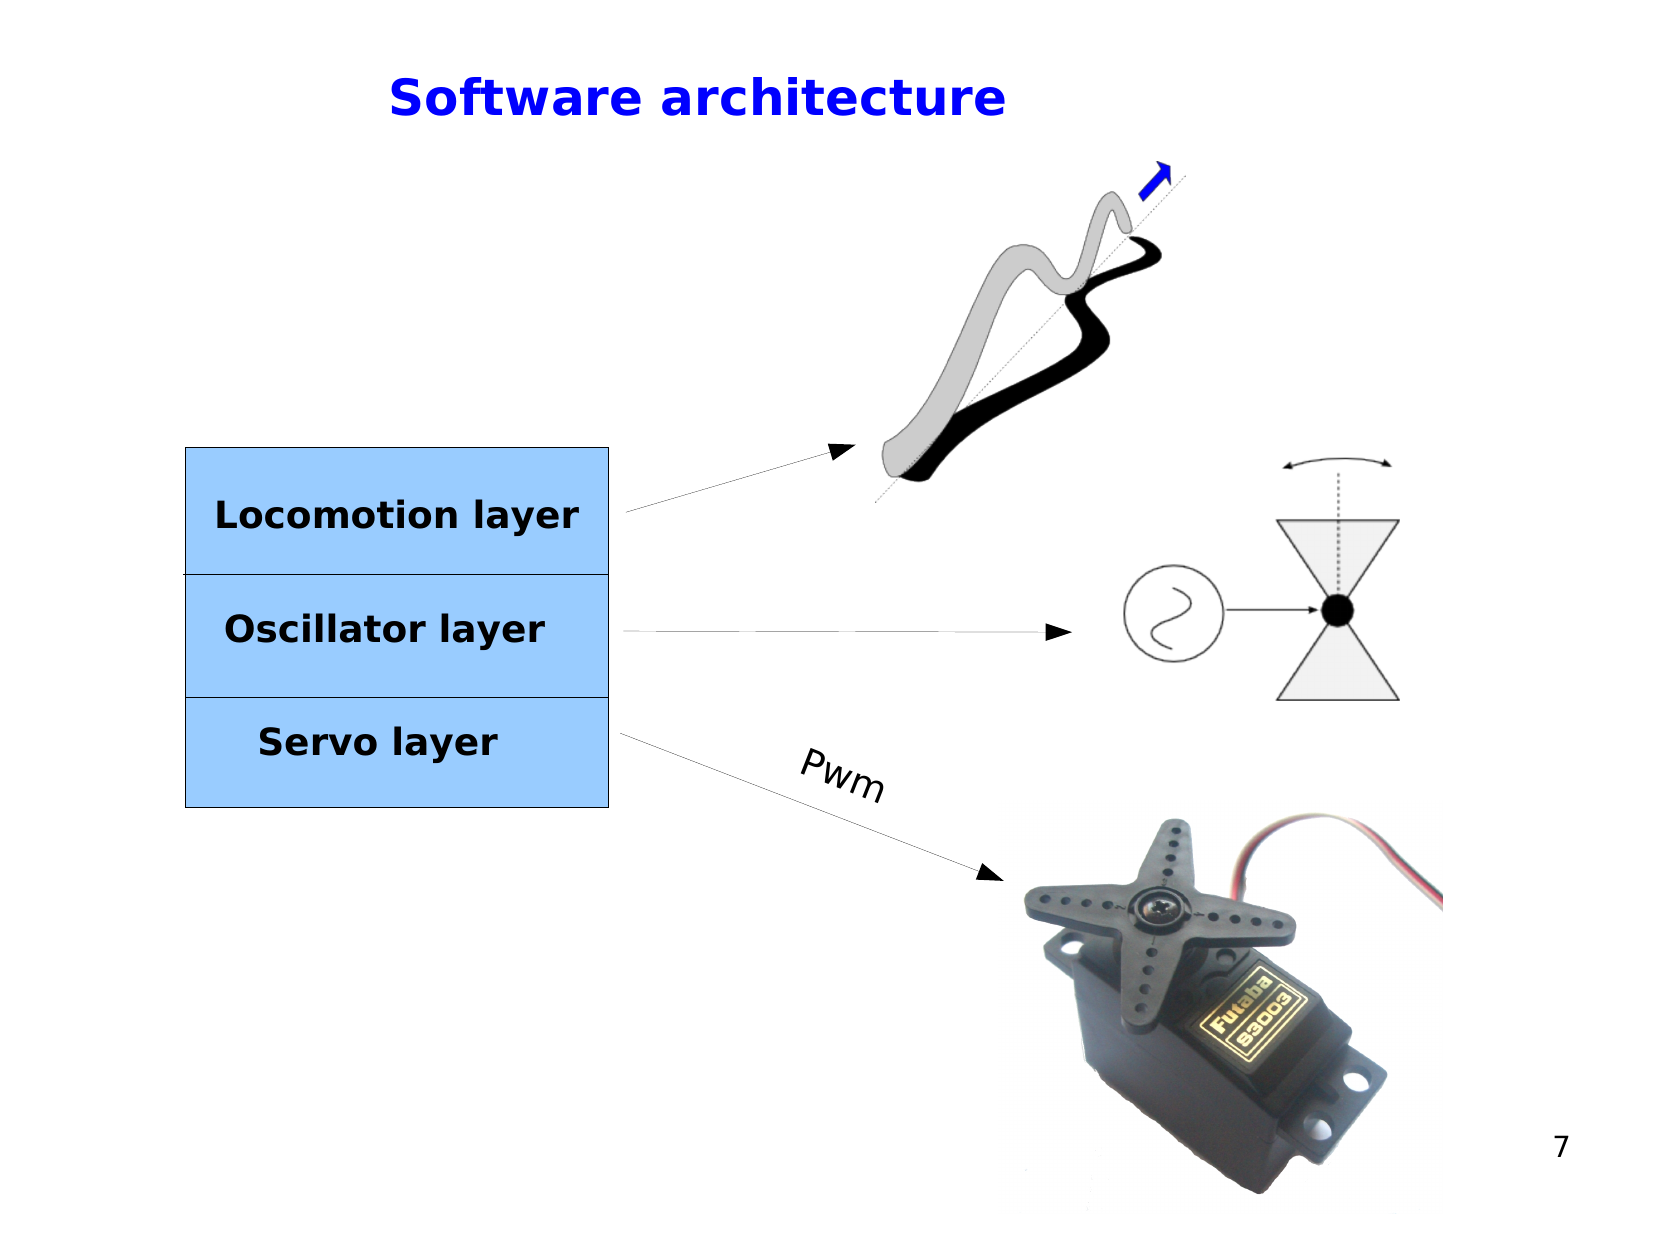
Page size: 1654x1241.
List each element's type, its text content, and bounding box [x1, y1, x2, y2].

text_box Servo layer [242, 712, 514, 772]
text_box [185, 447, 609, 697]
picture [998, 800, 1443, 1214]
text_box Pwm [776, 727, 923, 835]
text_box Software architecture [374, 61, 1024, 135]
text_box Oscillator layer [208, 599, 561, 659]
picture [875, 161, 1400, 701]
text_box Locomotion layer [199, 486, 595, 546]
text_box [185, 698, 609, 808]
